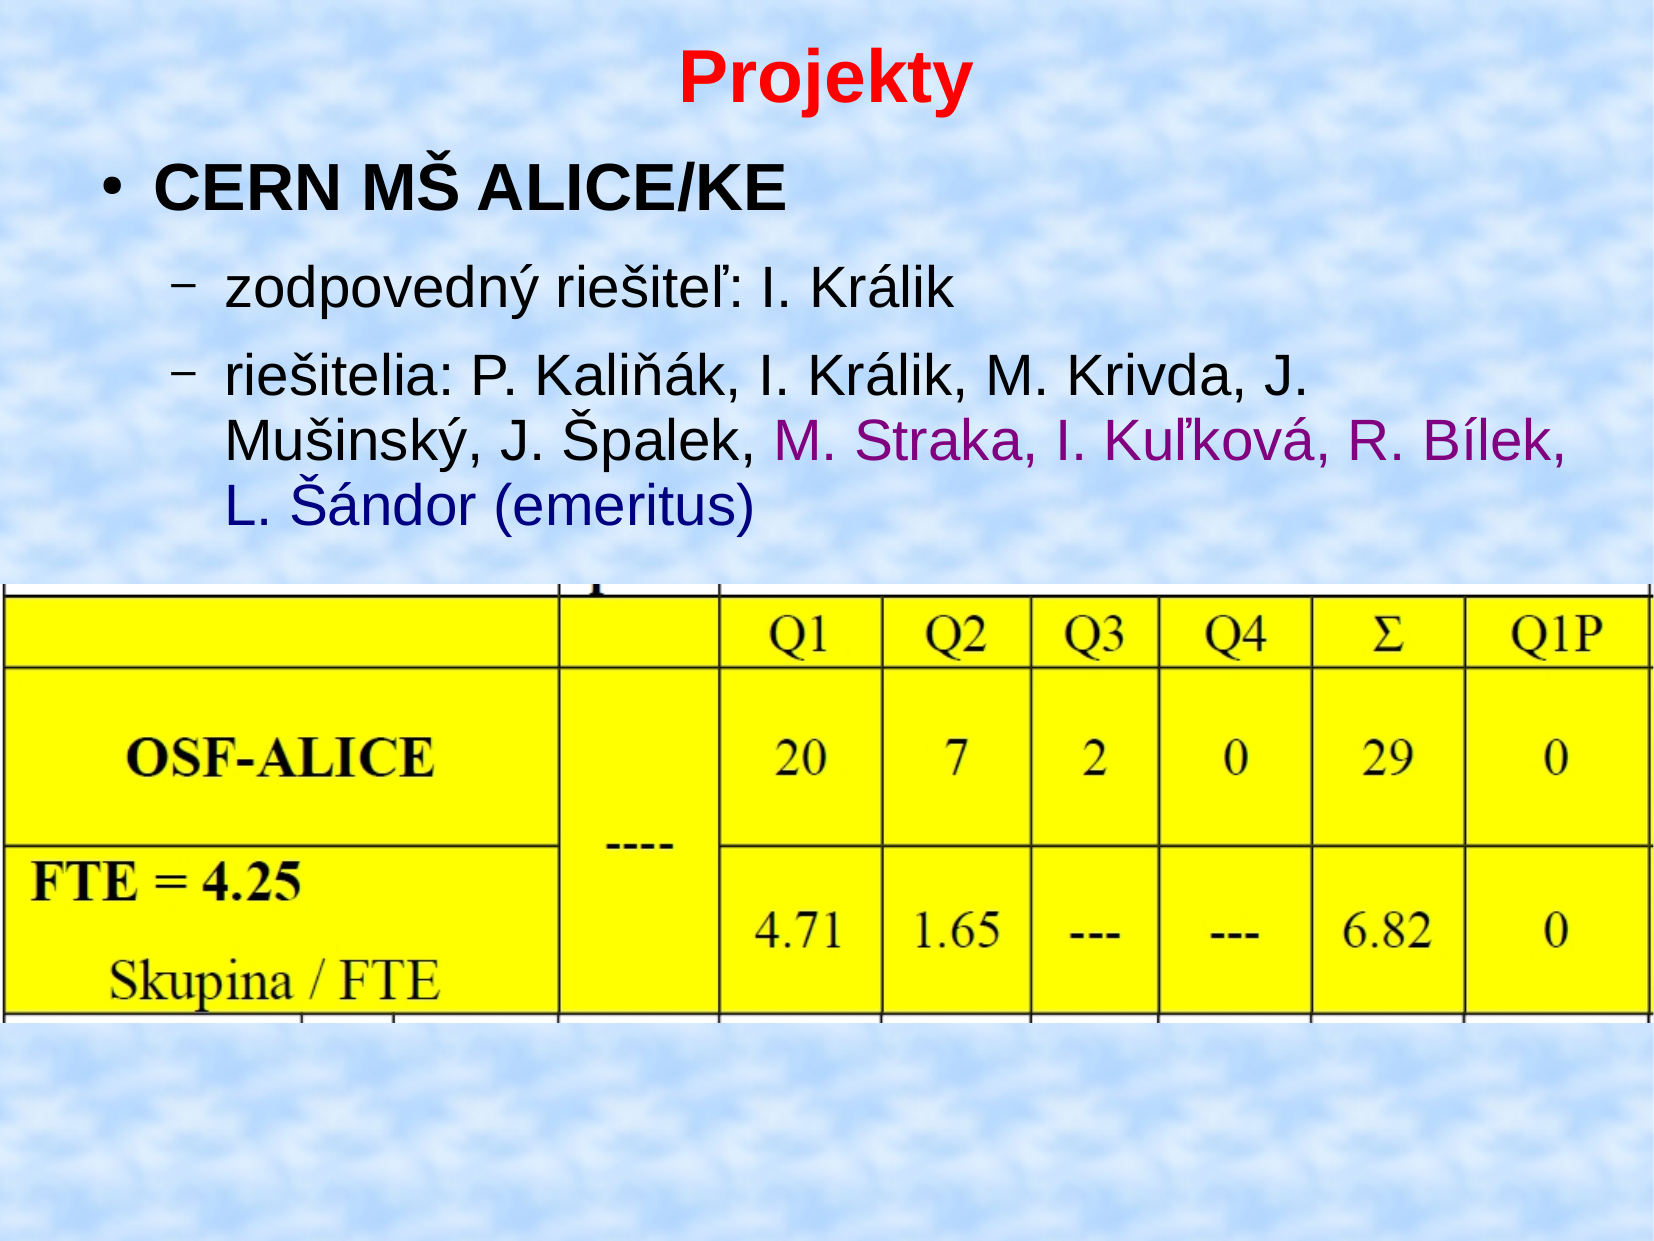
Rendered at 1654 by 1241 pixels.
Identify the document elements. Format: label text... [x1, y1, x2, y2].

picture [0, 0, 1654, 1241]
list CERN MŠ ALICE/KE zodpovedný riešiteľ: I. Králik riešitelia: P. Kaliňák, I. Králik, M. Krivda, J. Mušinský, J. Špalek, M. Straka, I. Kuľková, R. Bílek, L. Šándor (emeritus) [82, 150, 1571, 584]
title Projekty [82, 2, 1571, 150]
